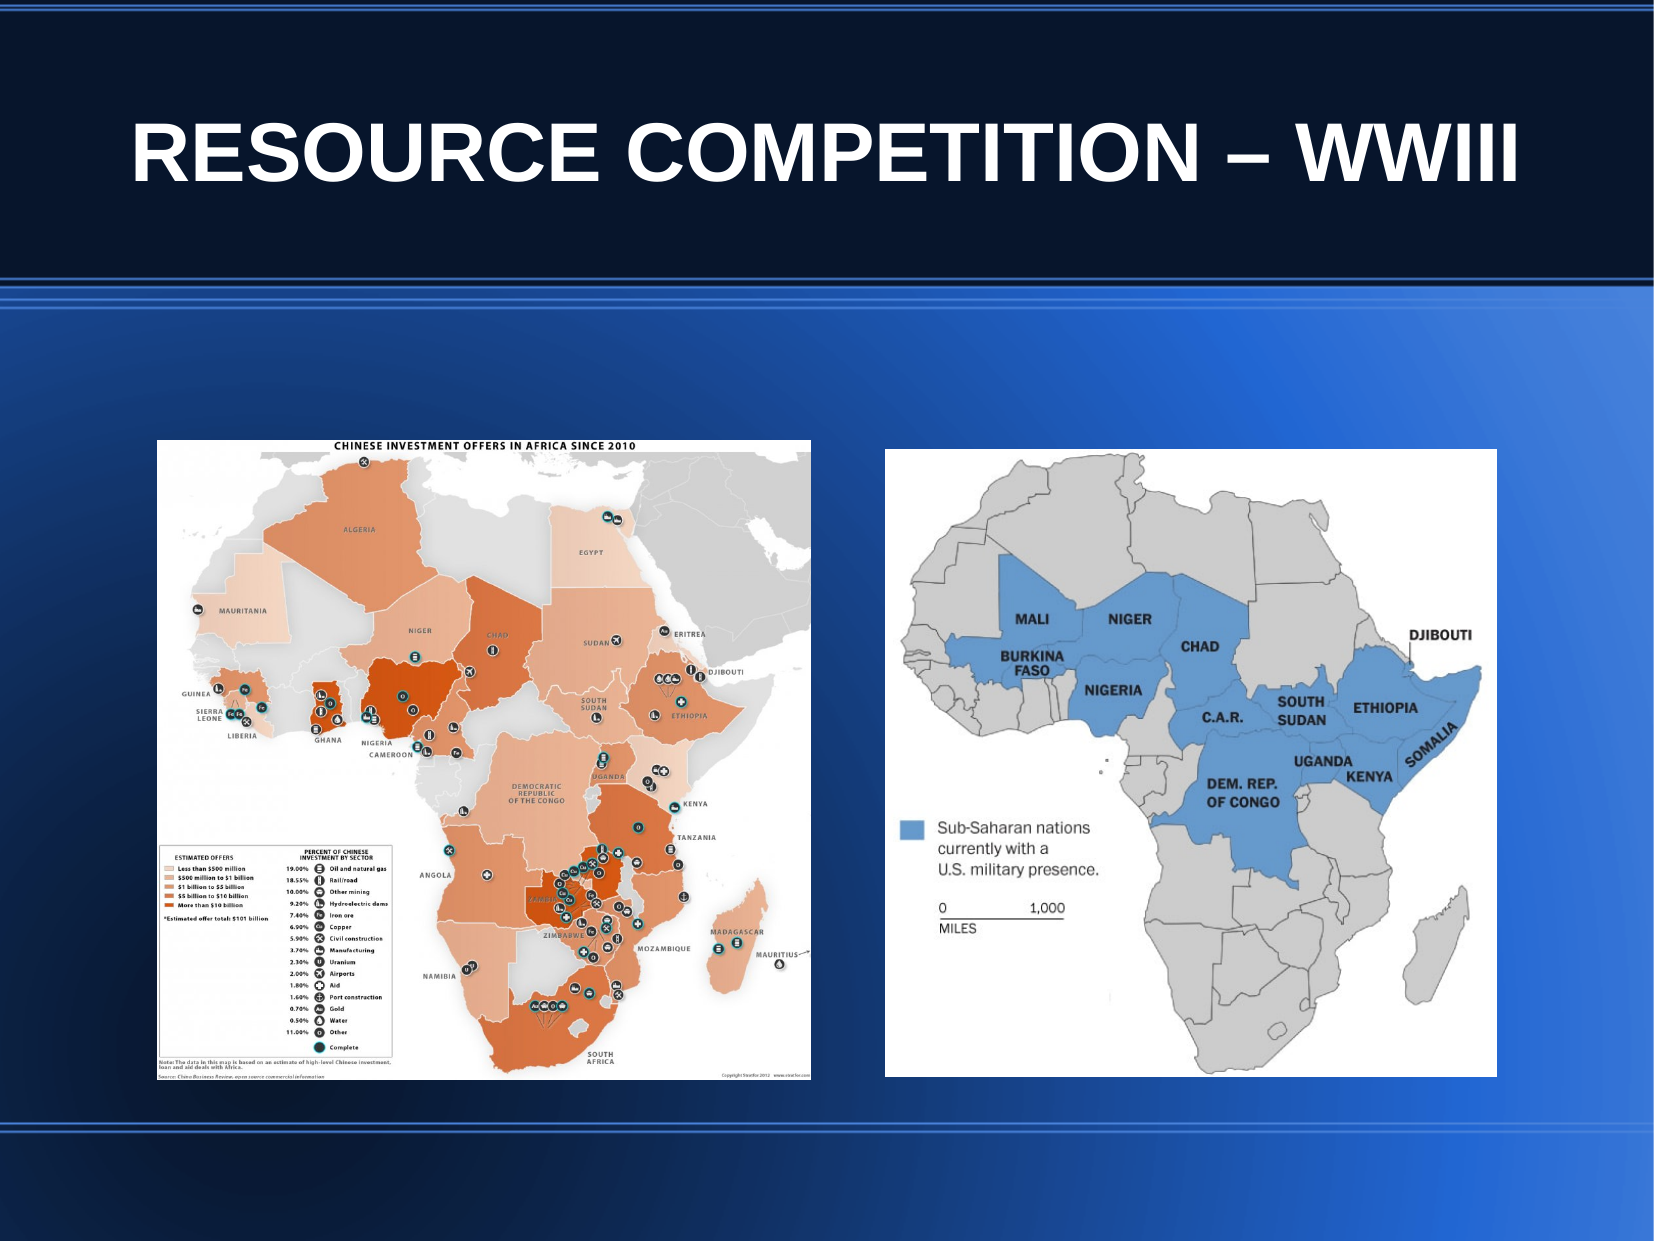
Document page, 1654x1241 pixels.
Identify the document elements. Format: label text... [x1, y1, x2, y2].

title RESOURCE COMPETITION – WWIII [82, 49, 1571, 257]
picture [0, 0, 1654, 1241]
